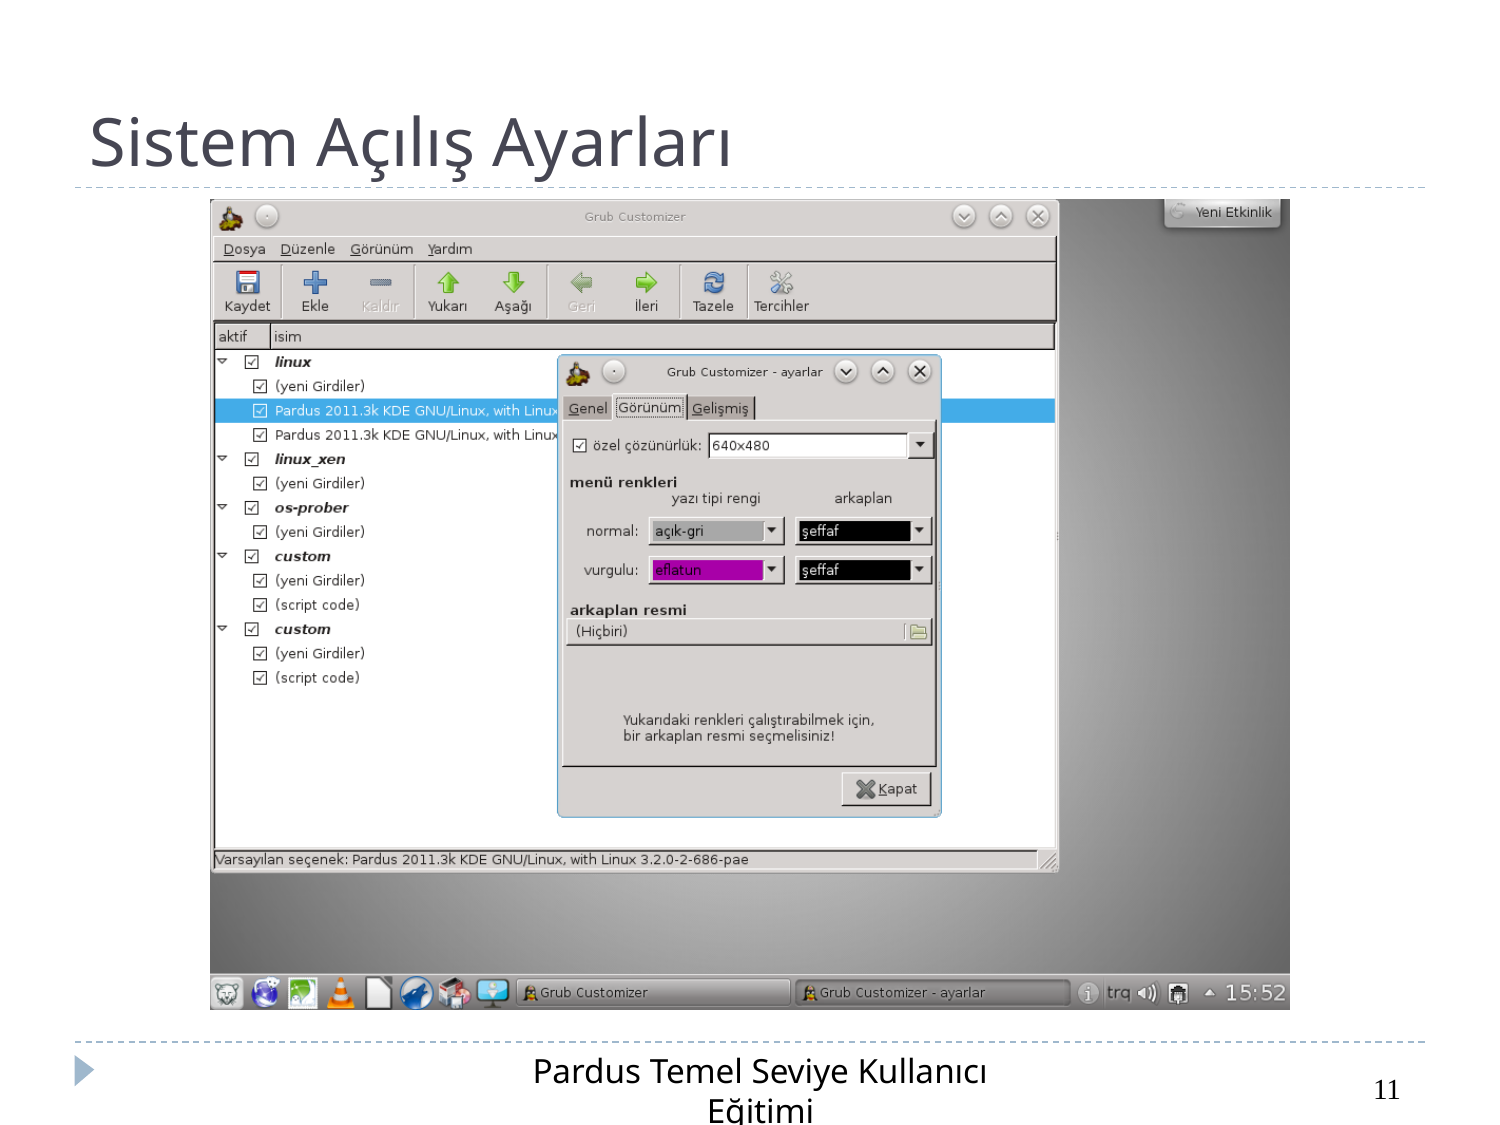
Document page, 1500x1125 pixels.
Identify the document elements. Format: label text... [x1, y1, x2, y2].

picture [210, 199, 1290, 1010]
title Sistem Açılış Ayarları [75, 24, 1425, 188]
